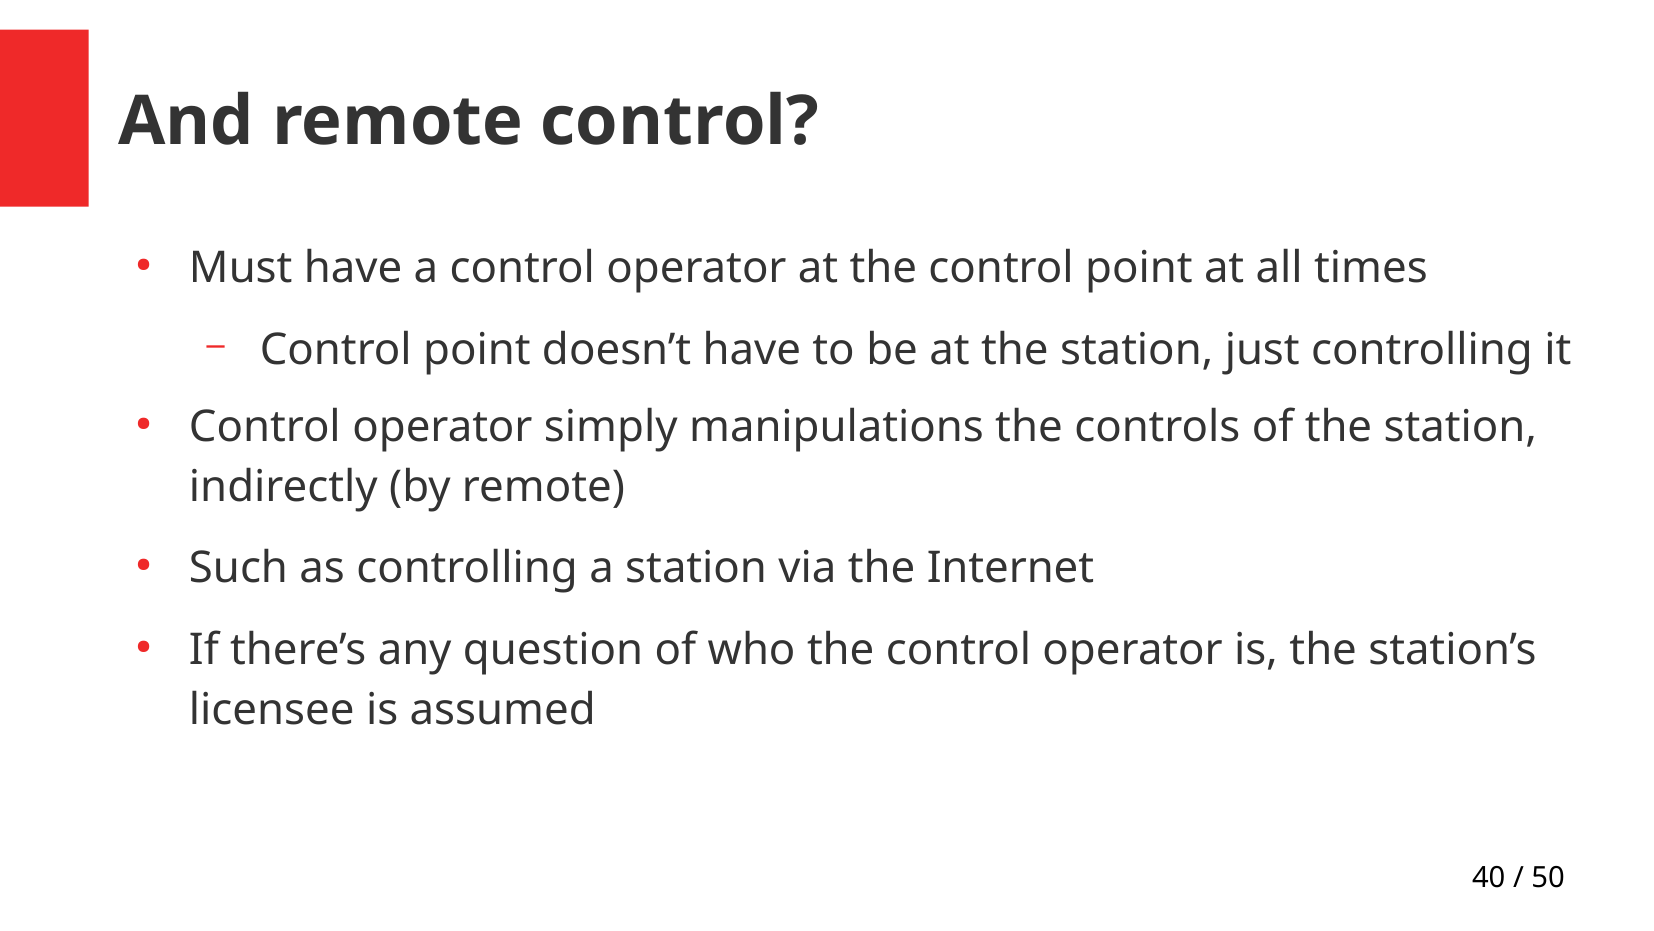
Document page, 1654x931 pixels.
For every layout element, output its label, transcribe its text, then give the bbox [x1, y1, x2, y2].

list Must have a control operator at the control point at all times Control point doesn’t have to be at the station, just controlling it Control operator simply manipulations the controls of the station, indirectly (by remote) Such as controlling a station via the Internet If there’s any question of who the control operator is, the station’s licensee is assumed [118, 236, 1595, 798]
title And remote control? [118, 29, 1595, 207]
